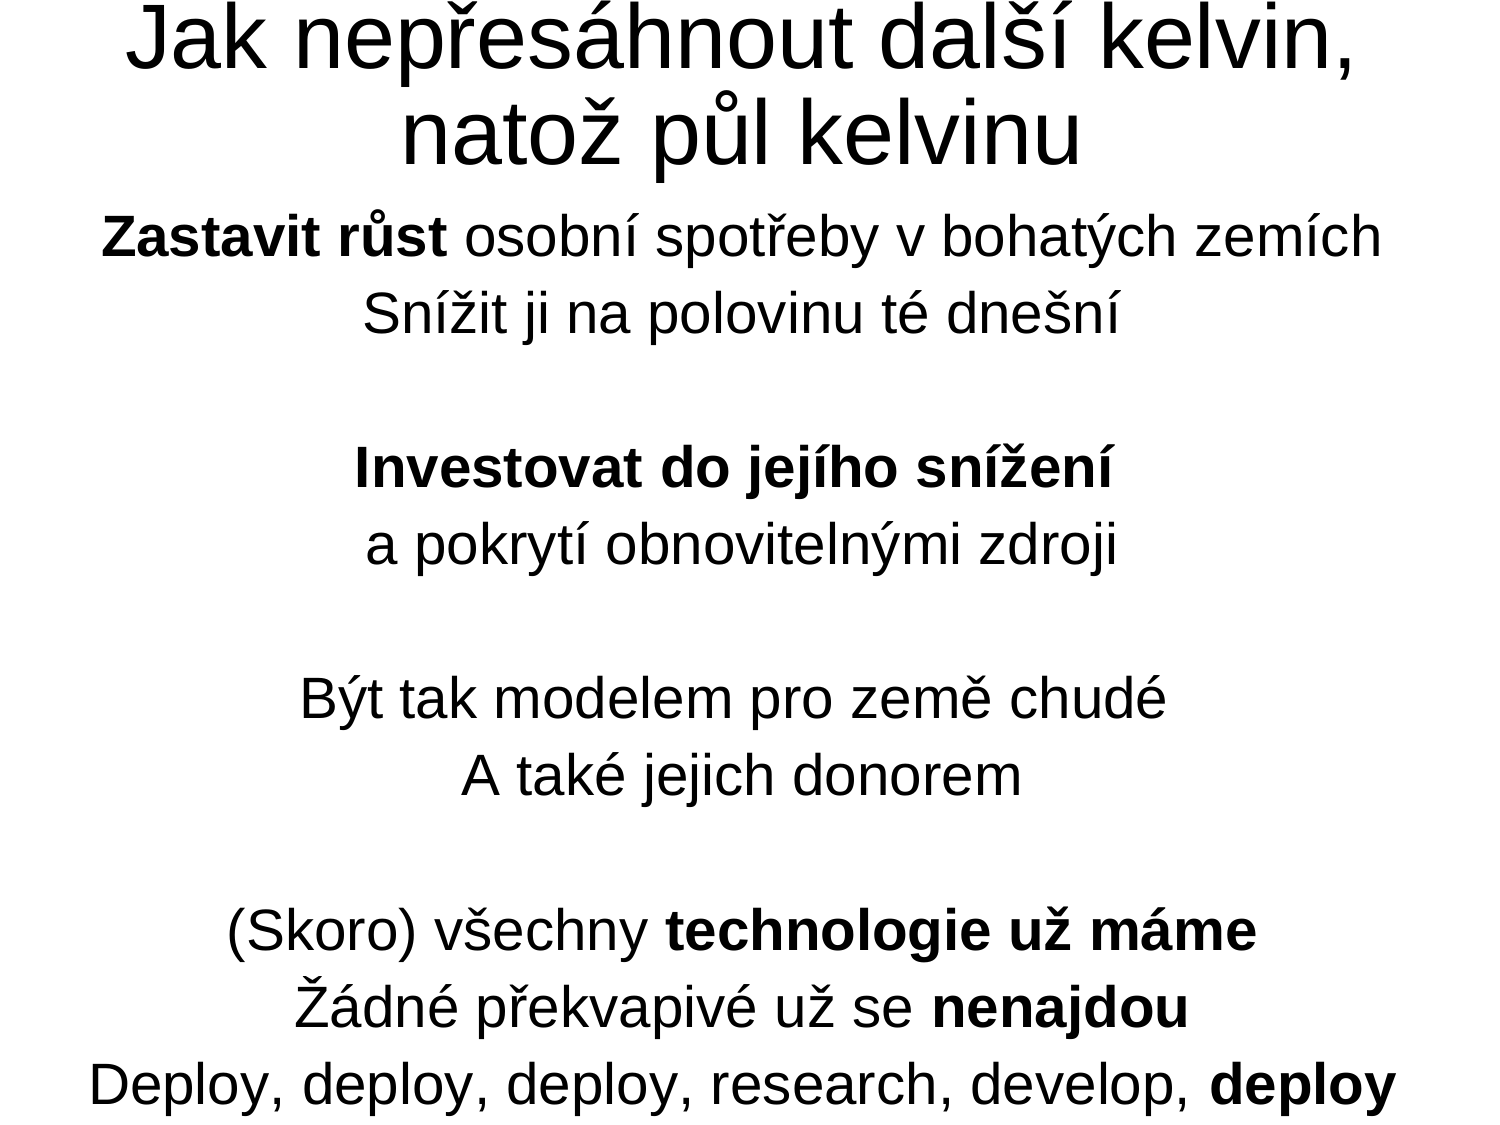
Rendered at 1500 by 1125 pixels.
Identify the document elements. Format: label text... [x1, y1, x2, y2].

subtitle Zastavit růst osobní spotřeby v bohatých zemích Snížit ji na polovinu té dnešní Investovat do jejího snížení a pokrytí obnovitelnými zdroji Být tak modelem pro země chudé A také jejich donorem (Skoro) všechny technologie už máme Žádné překvapivé už se nenajdou Deploy, deploy, deploy, research, develop, deploy [67, 172, 1418, 1125]
title Jak nepřesáhnout další kelvin, natož půl kelvinu [67, 0, 1418, 172]
